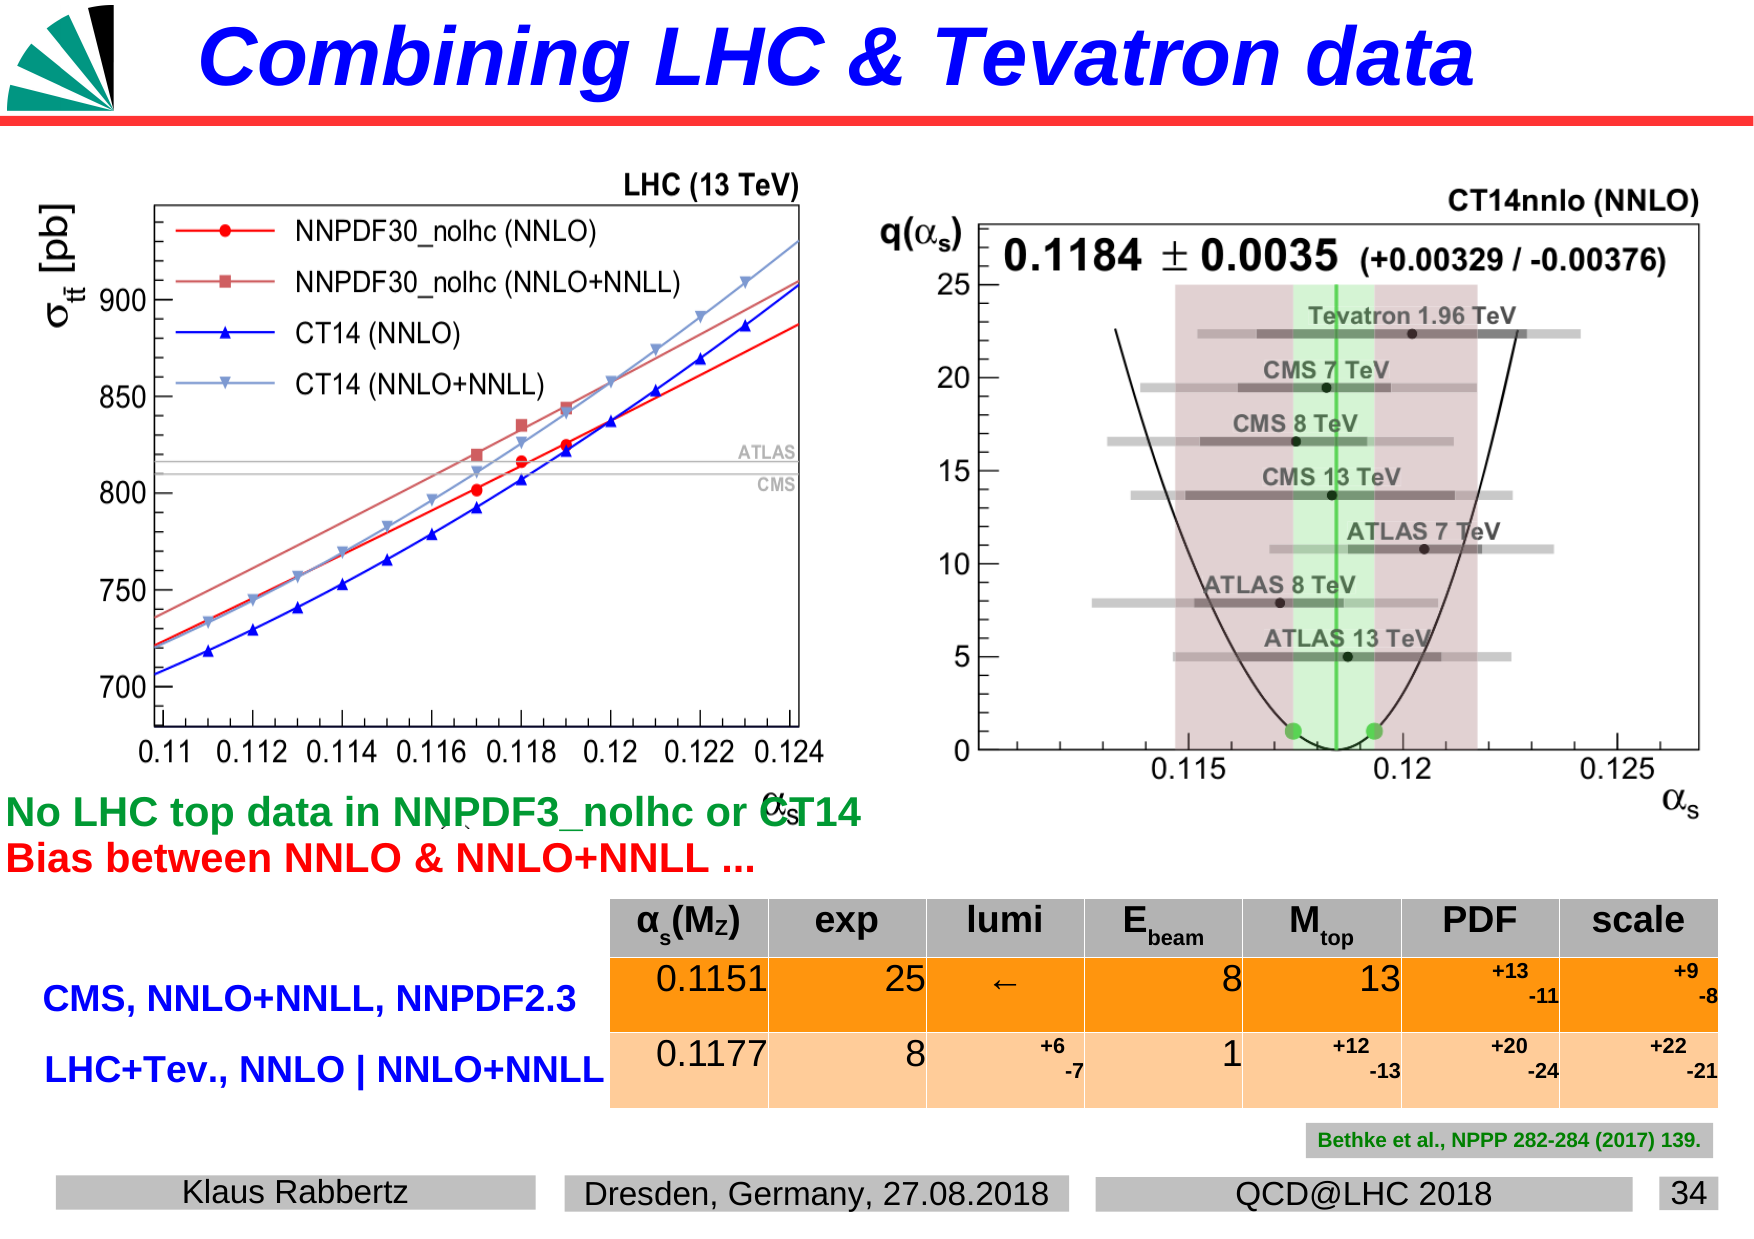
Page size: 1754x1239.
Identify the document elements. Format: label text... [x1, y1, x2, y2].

table_cell +13-11 [1402, 958, 1559, 1032]
table_header Mtop [1243, 899, 1401, 957]
table_cell +9-8 [1560, 958, 1718, 1032]
text_box Bethke et al., NPPP 282-284 (2017) 139. [1305, 1122, 1713, 1159]
table_cell 0.1177 [610, 1033, 768, 1108]
table_cell 0.1151 [610, 958, 768, 1032]
table_cell 25 [769, 958, 926, 1032]
table_header exp [769, 899, 926, 957]
picture [32, 161, 827, 782]
title Combining LHC & Tevatron data [129, 0, 1545, 114]
table_cell 13 [1243, 958, 1401, 1032]
table_header lumi [927, 899, 1084, 957]
table_cell +22-21 [1560, 1033, 1718, 1108]
text_box CMS, NNLO+NNLL, NNPDF2.3 [30, 971, 589, 1026]
table_cell 8 [769, 1033, 926, 1108]
table_cell +6-7 [927, 1033, 1084, 1108]
text_box No LHC top data in NNPDF3_nolhc or CT14 Bias between NNLO & NNLO+NNLL ... [0, 782, 874, 888]
table_cell +12-13 [1243, 1033, 1401, 1108]
table_cell +20-24 [1402, 1033, 1559, 1108]
table_cell 8 [1085, 958, 1242, 1032]
table_header Ebeam [1085, 899, 1242, 957]
picture [874, 173, 1717, 827]
text_box LHC+Tev., NNLO | NNLO+NNLL [32, 1042, 612, 1096]
table_header PDF [1402, 899, 1559, 957]
picture [7, 5, 114, 112]
table_cell 1 [1085, 1033, 1242, 1108]
table_header αs(MZ) [610, 899, 768, 957]
table_cell ← [927, 958, 1084, 1032]
table_header scale [1560, 899, 1718, 957]
